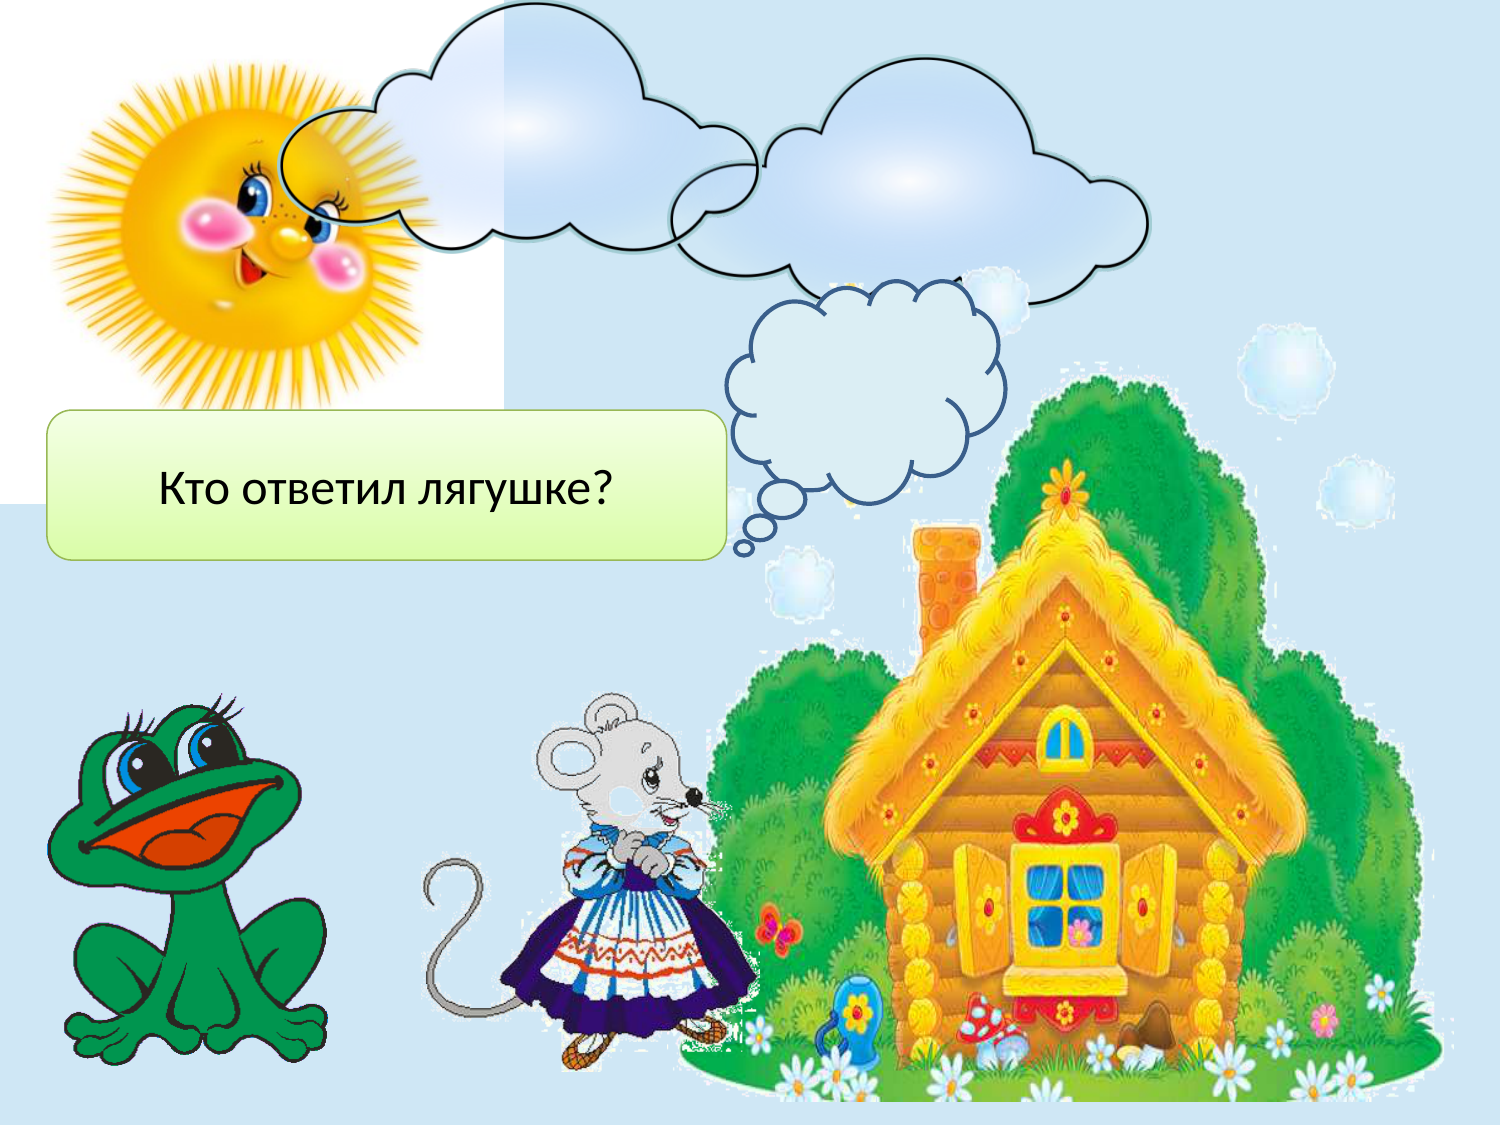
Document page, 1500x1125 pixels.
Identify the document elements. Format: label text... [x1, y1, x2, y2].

picture [46, 691, 329, 1067]
text_box [726, 281, 1006, 519]
text_box [734, 541, 754, 556]
picture [0, 0, 1454, 1102]
text_box Кто ответил лягушке? [46, 410, 727, 561]
text_box [744, 515, 776, 541]
